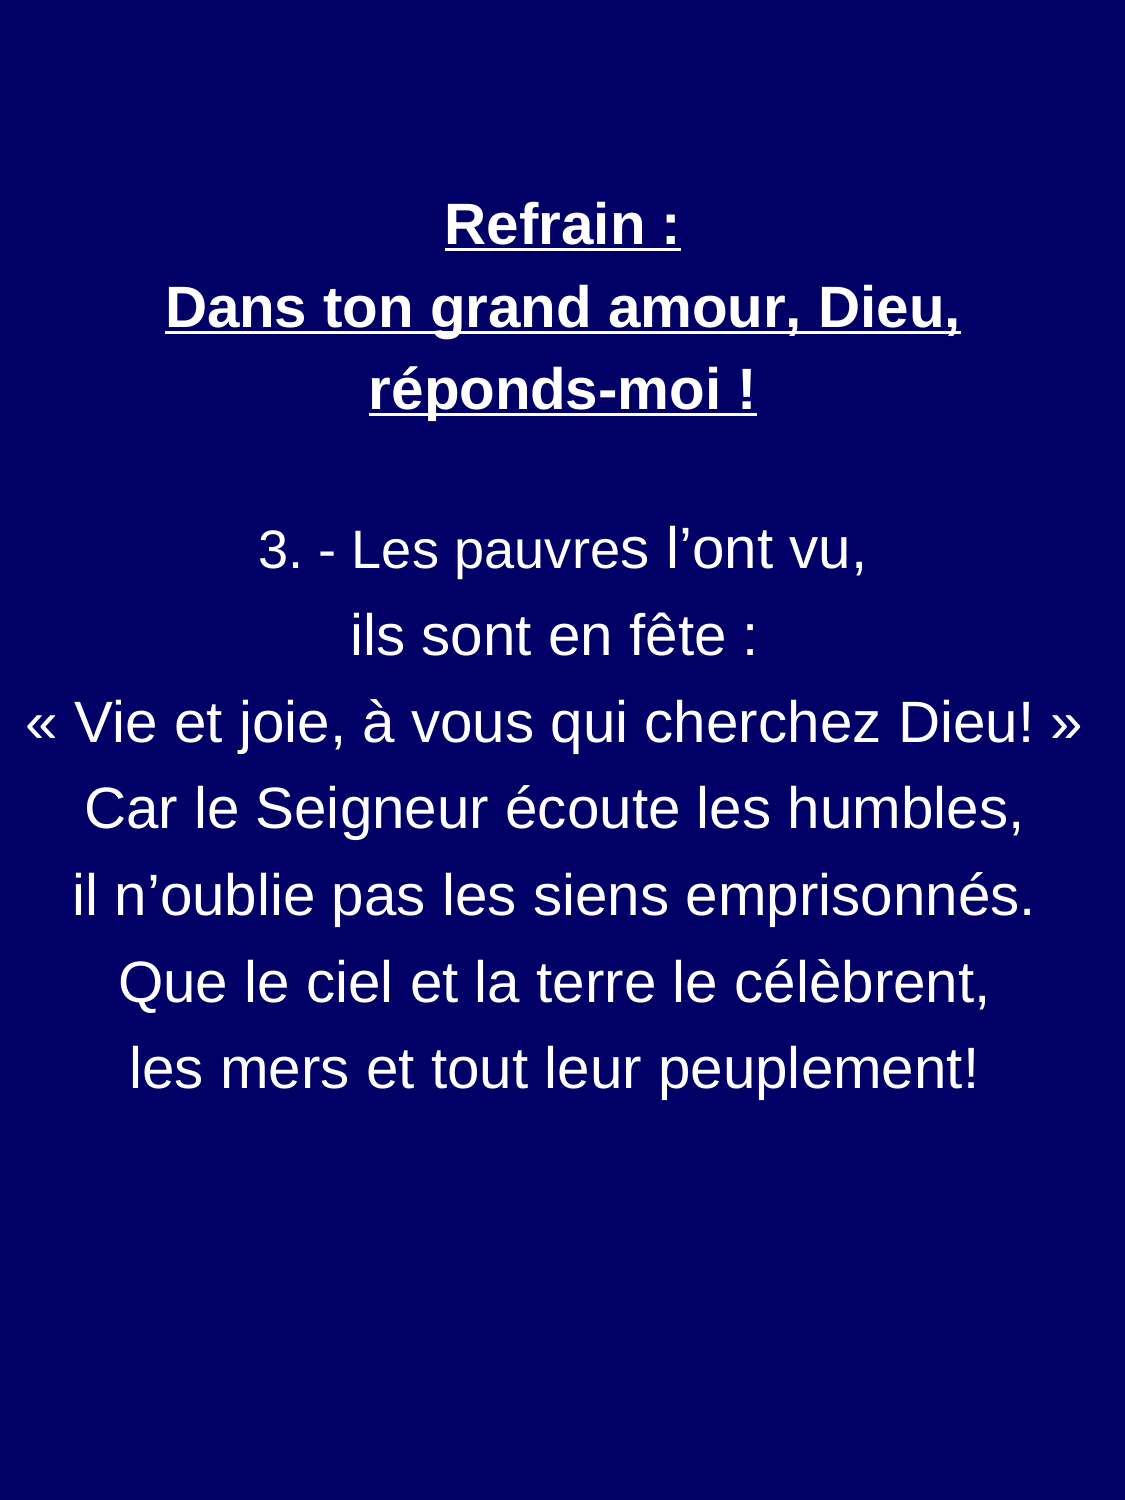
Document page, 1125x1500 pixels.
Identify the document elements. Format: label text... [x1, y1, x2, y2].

text_box Refrain : Dans ton grand amour, Dieu, réponds-moi ! 3. - Les pauvres l’ont vu, ils sont en fête : « Vie et joie, à vous qui cherchez Dieu! » Car le Seigneur écoute les humbles, il n’oublie pas les siens emprisonnés. Que le ciel et la terre le célèbrent, les mers et tout leur peuplement! [0, 106, 1125, 1004]
